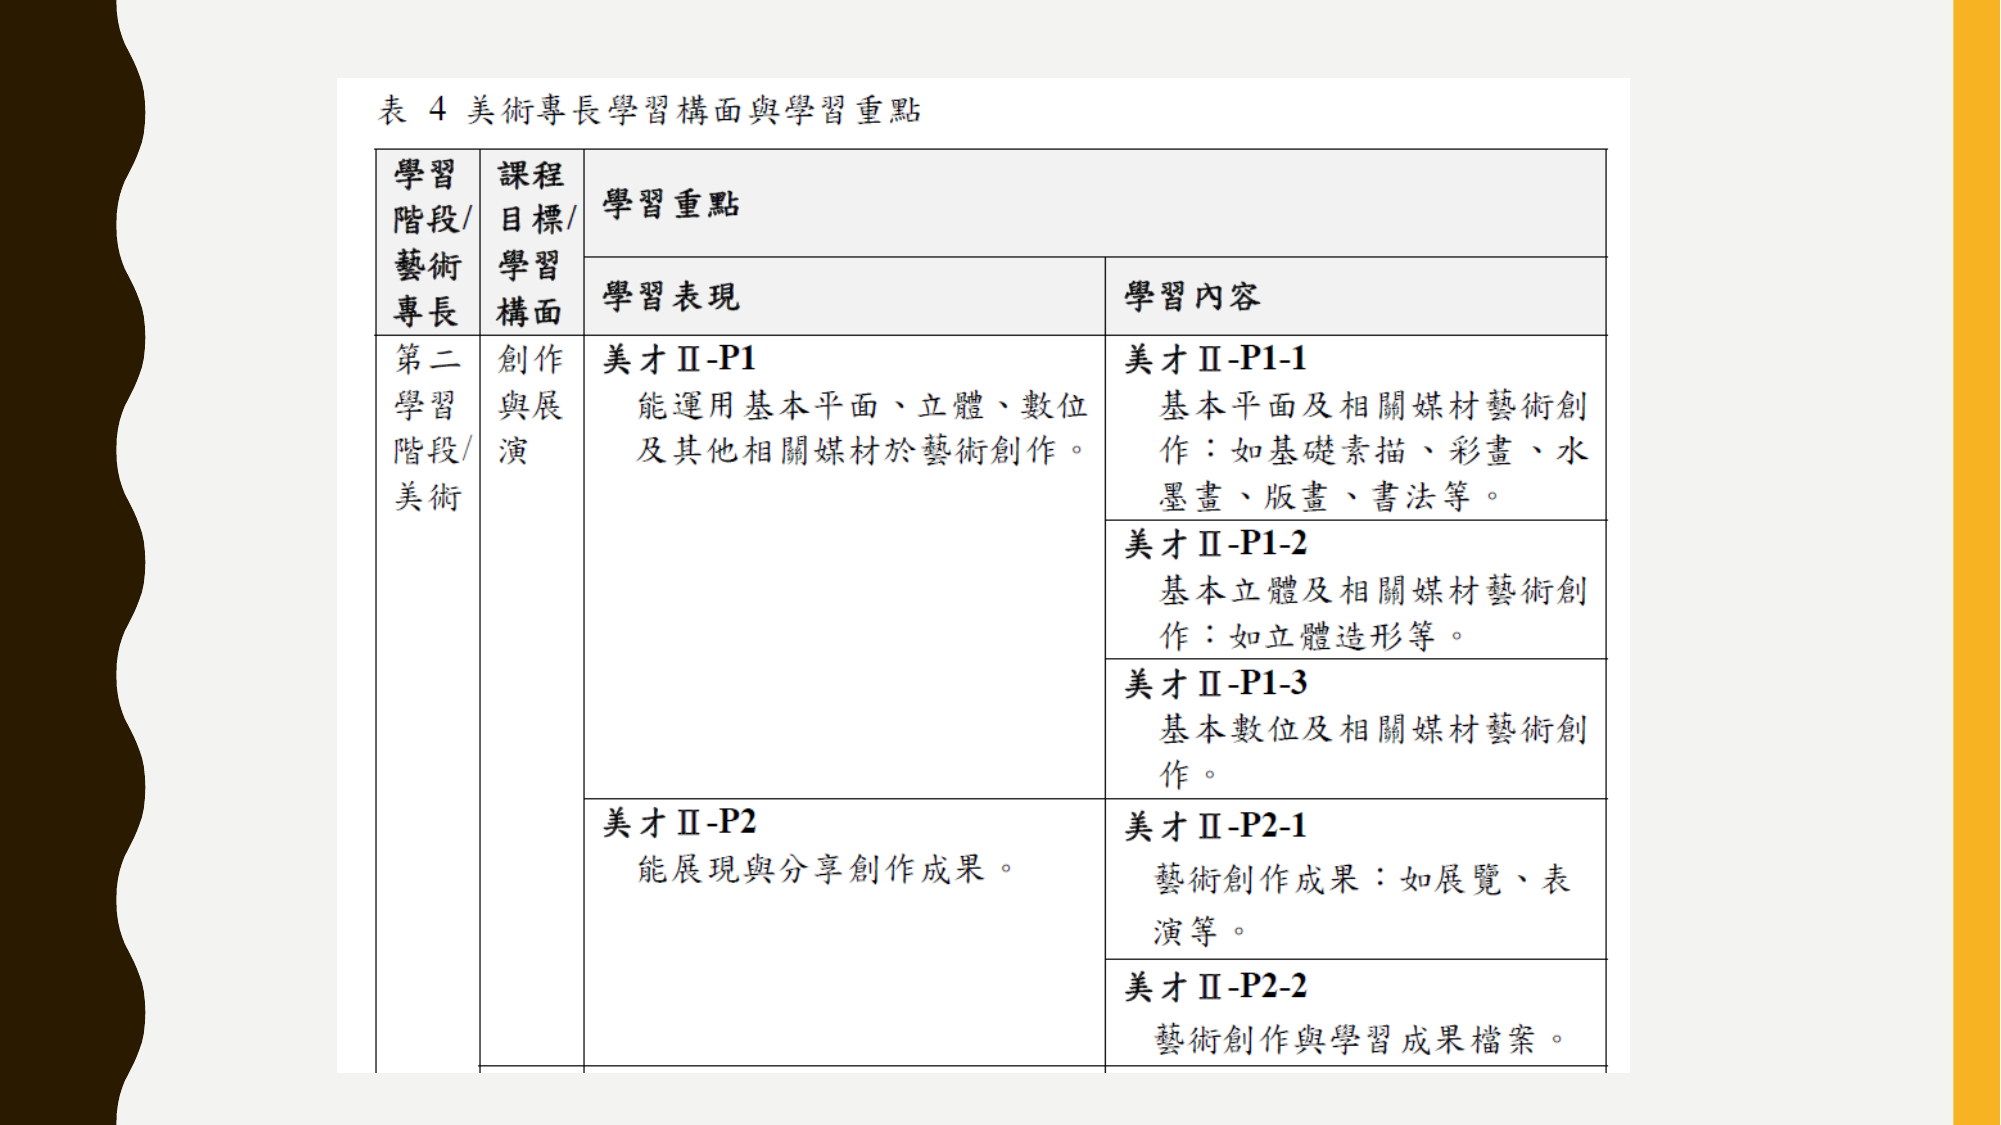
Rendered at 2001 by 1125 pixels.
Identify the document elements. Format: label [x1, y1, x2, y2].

picture [337, 78, 1630, 1073]
